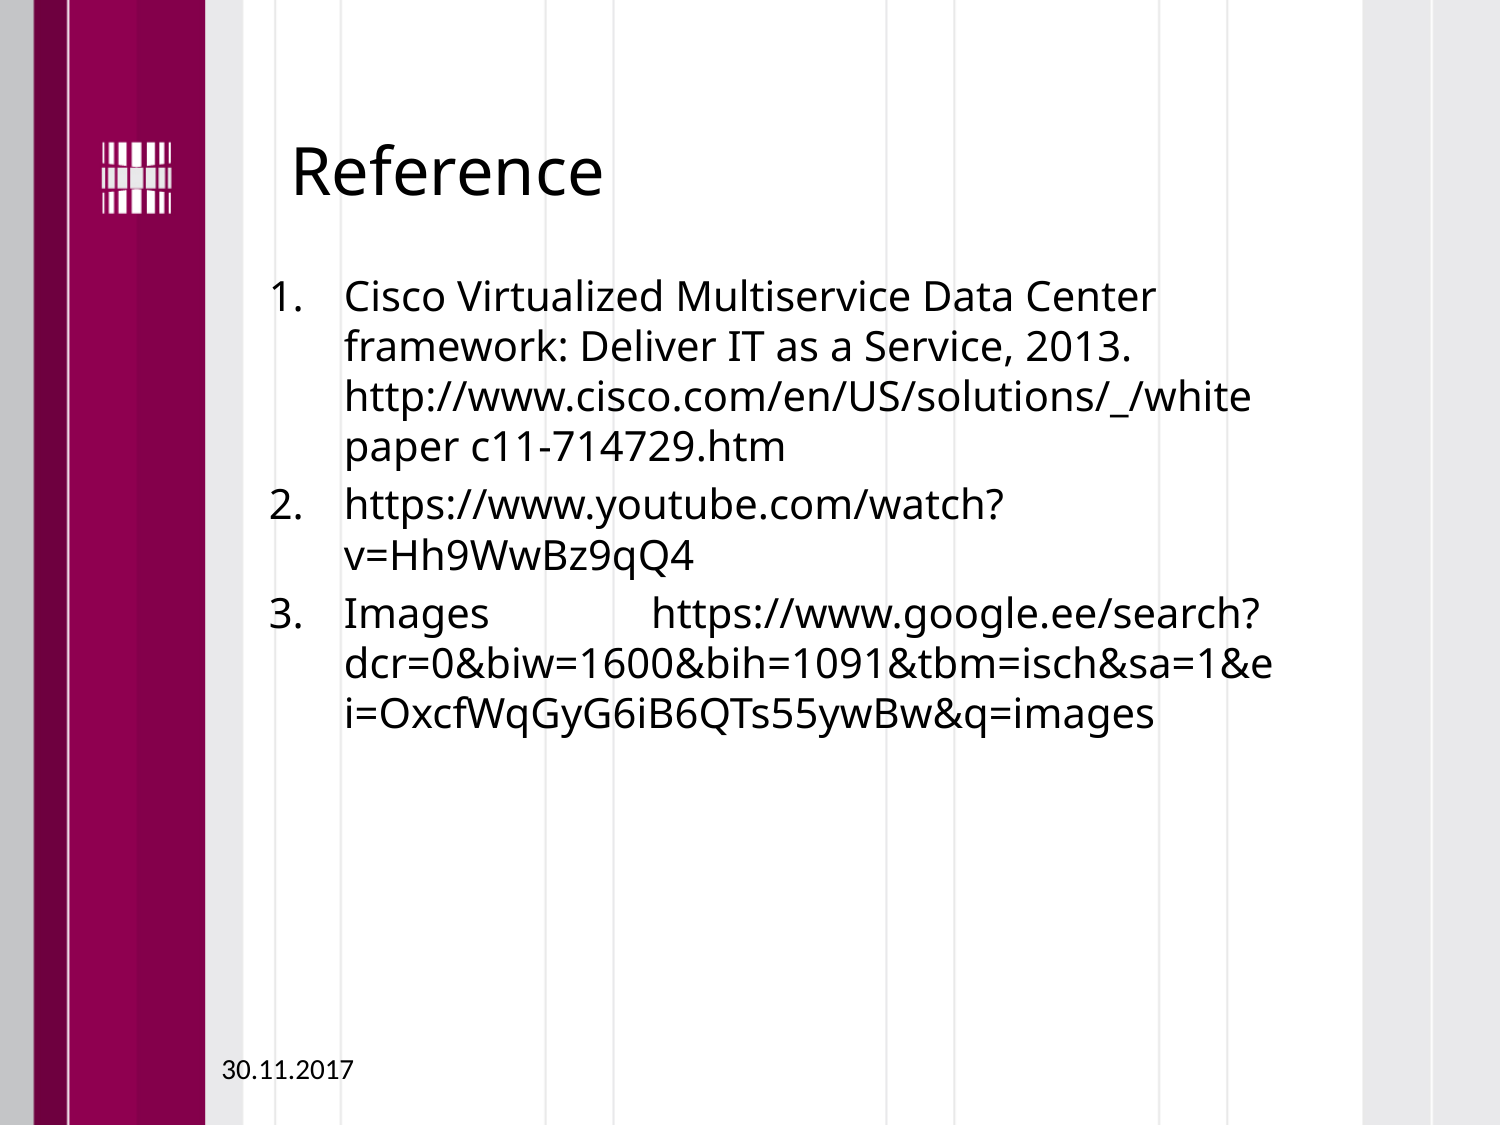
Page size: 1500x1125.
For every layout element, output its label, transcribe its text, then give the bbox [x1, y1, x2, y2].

list Cisco Virtualized Multiservice Data Center framework: Deliver IT as a Service, 2013. http://www.cisco.com/en/US/solutions/_/white paper c11-714729.htm https://www.youtube.com/watch?v=Hh9WwBz9qQ4 Images https://www.google.ee/search?dcr=0&biw=1600&bih=1091&tbm=isch&sa=1&ei=OxcfWqGyG6iB6QTs55ywBw&q=images [253, 262, 1297, 1010]
picture [0, 0, 1500, 1125]
title Reference [275, 75, 1297, 262]
slide_number 30.11.2017 [206, 1042, 557, 1103]
